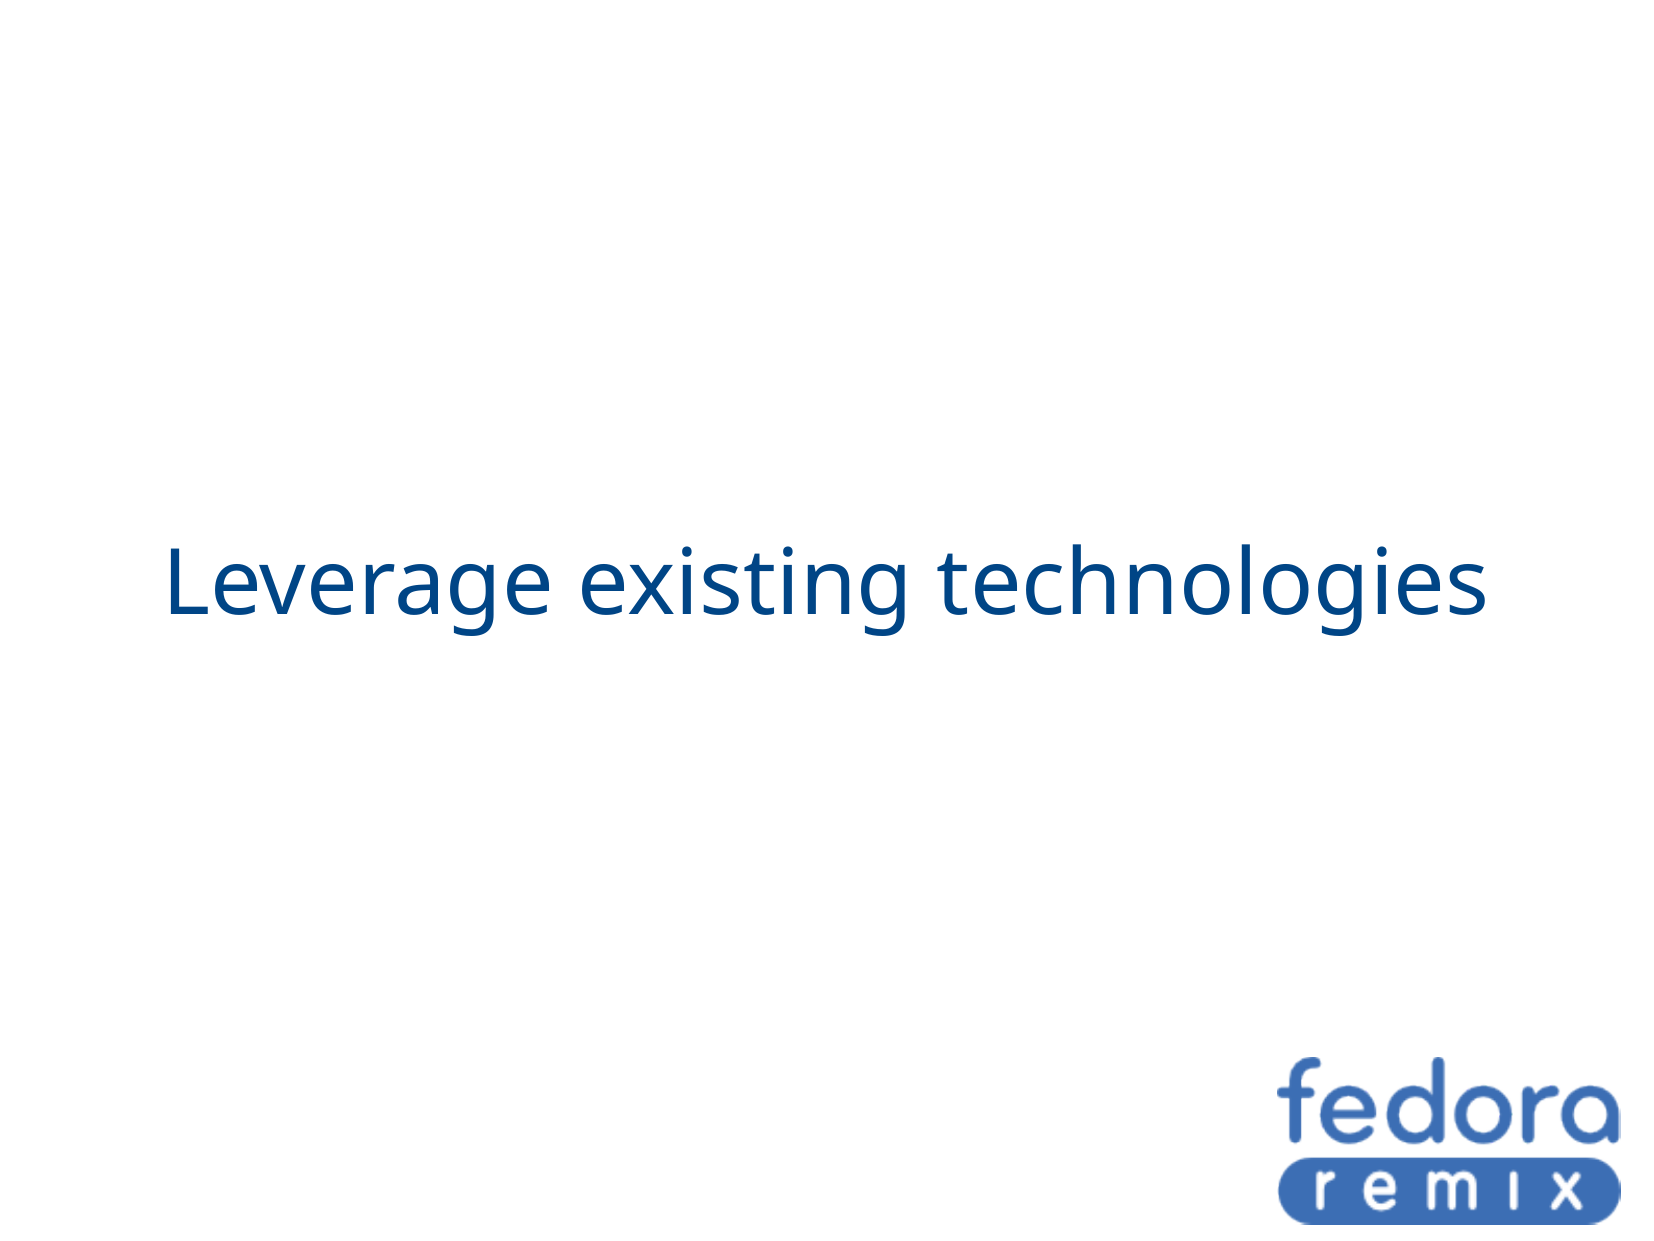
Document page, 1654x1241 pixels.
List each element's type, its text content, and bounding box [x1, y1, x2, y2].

title Leverage existing technologies [82, 49, 1571, 1109]
picture [1277, 1057, 1621, 1225]
